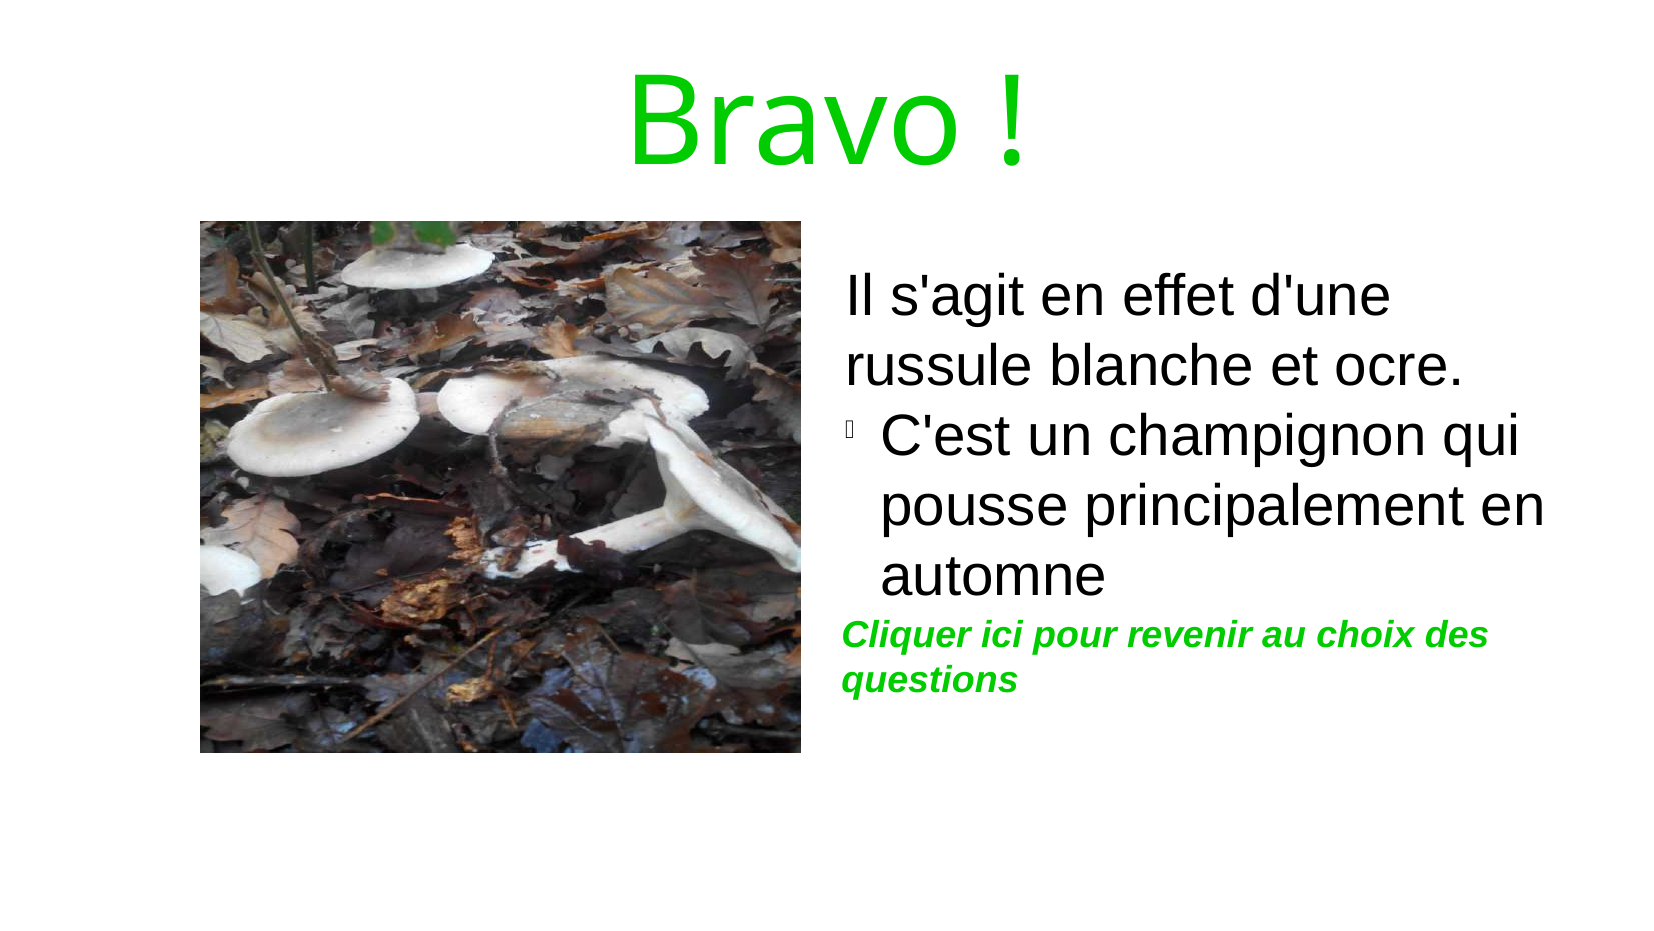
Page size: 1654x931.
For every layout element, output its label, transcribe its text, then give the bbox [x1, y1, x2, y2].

picture [200, 221, 801, 753]
text_box Il s'agit en effet d'une russule blanche et ocre. C'est un champignon qui pousse principalement en automne [845, 256, 1572, 553]
text_box Bravo ! [82, 37, 1571, 193]
text_box Cliquer ici pour revenir au choix des questions [826, 602, 1524, 677]
